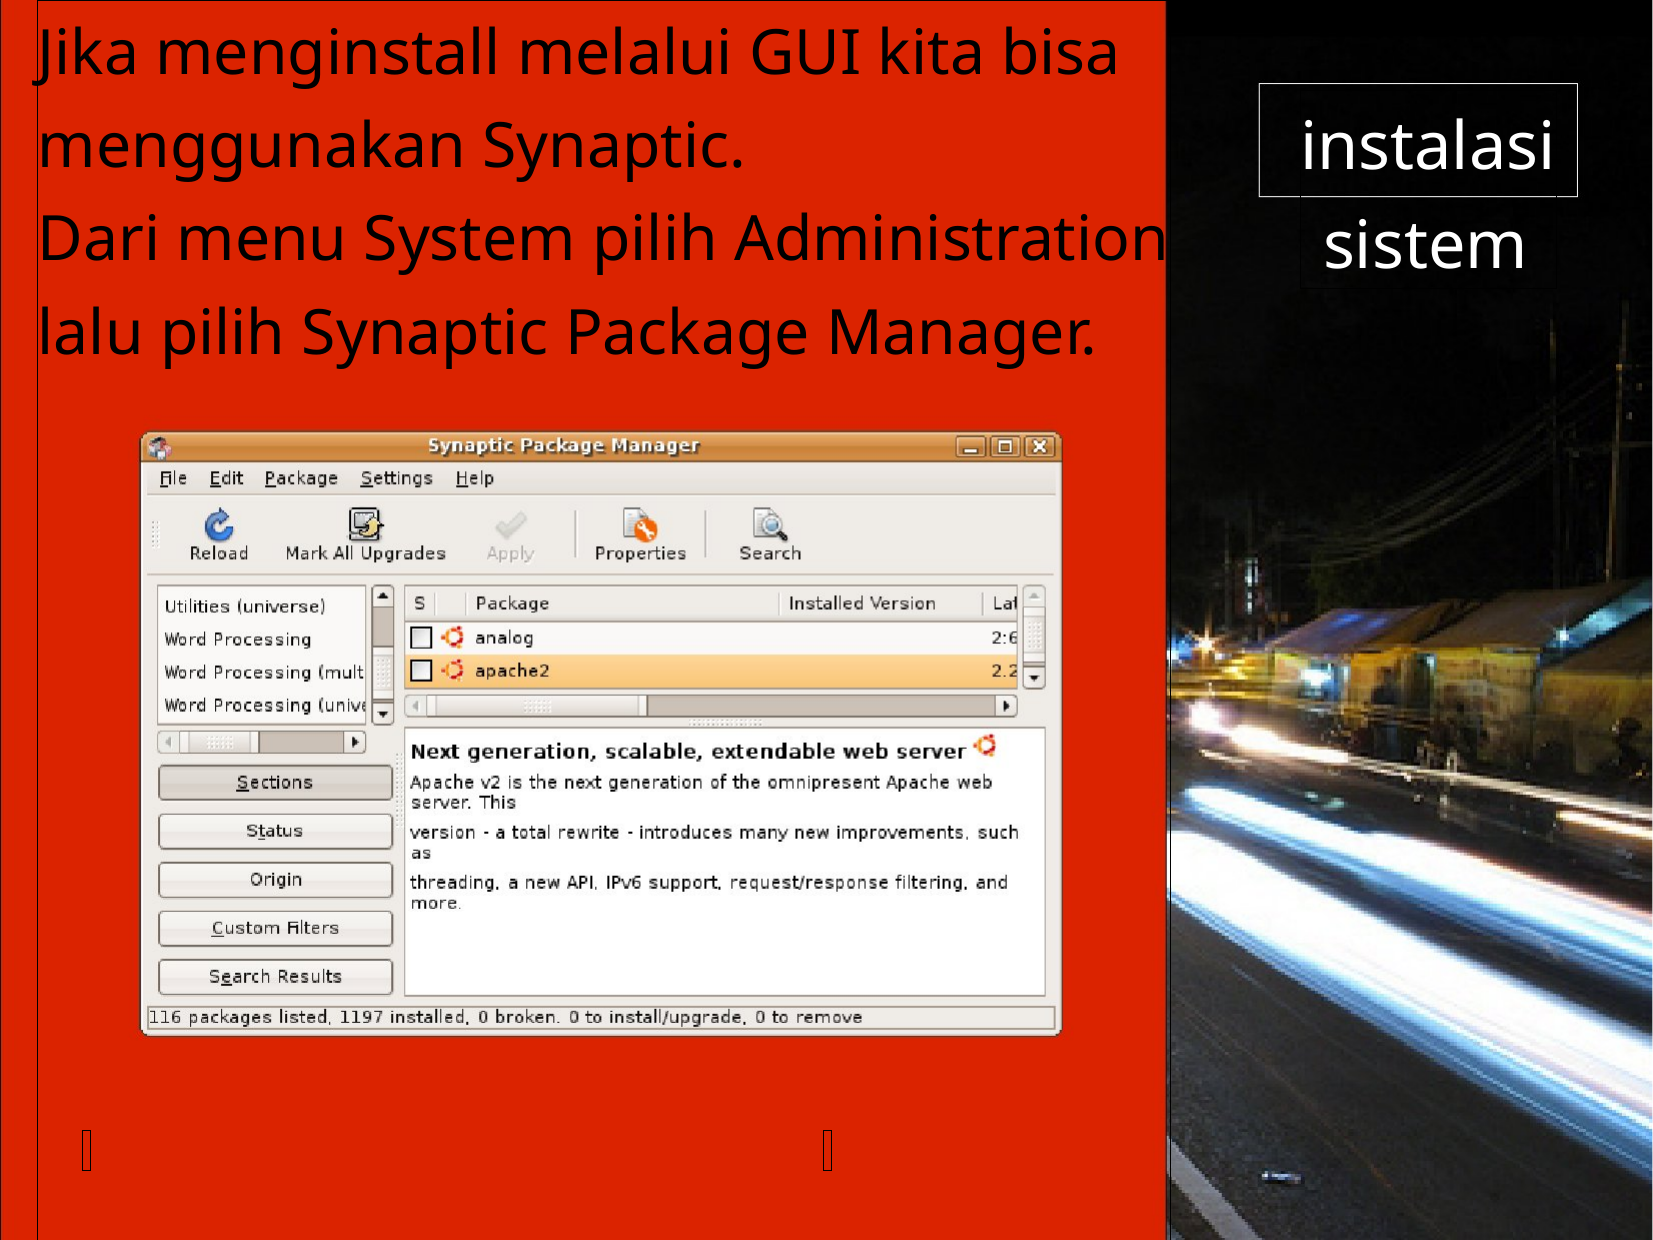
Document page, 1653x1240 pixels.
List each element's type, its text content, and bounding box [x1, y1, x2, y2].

picture [1171, 0, 1653, 1240]
text_box instalasi sistem [1300, 90, 1557, 289]
picture [0, 0, 37, 1240]
text_box Jika menginstall melalui GUI kita bisa menggunakan Synaptic. Dari menu System pilih Administration lalu pilih Synaptic Package Manager. Pilih paket­paket yang diperlukan. [37, 0, 1171, 1240]
